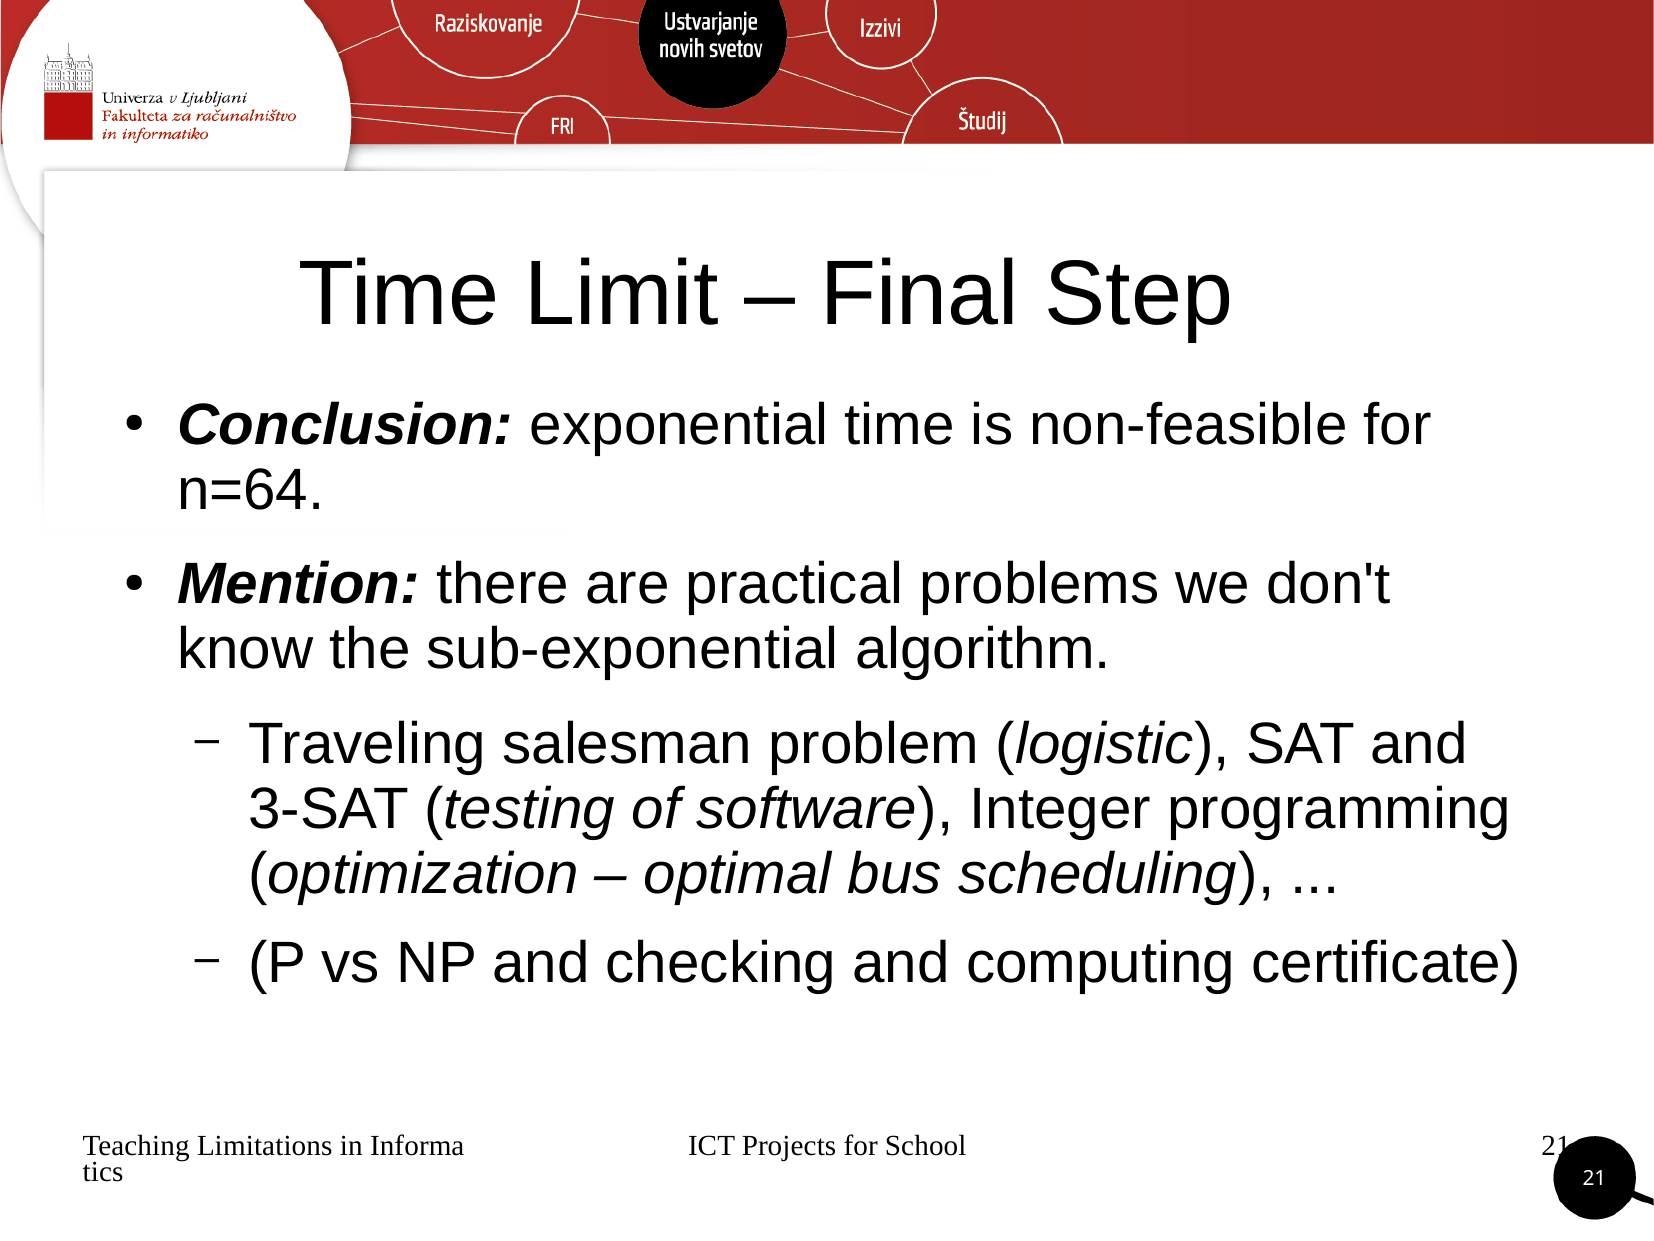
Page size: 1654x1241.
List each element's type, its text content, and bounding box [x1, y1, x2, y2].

text_box <številka> [1553, 1145, 1636, 1212]
list Conclusion: exponential time is non-feasible for n=64. Mention: there are practical problems we don't know the sub-exponential algorithm. Traveling salesman problem (logistic), SAT and 3-SAT (testing of software), Integer programming (optimization – optimal bus scheduling), ... (P vs NP and checking and computing certificate) [106, 391, 1536, 1030]
picture [0, 0, 1654, 1241]
title Time Limit – Final Step [35, 188, 1524, 397]
